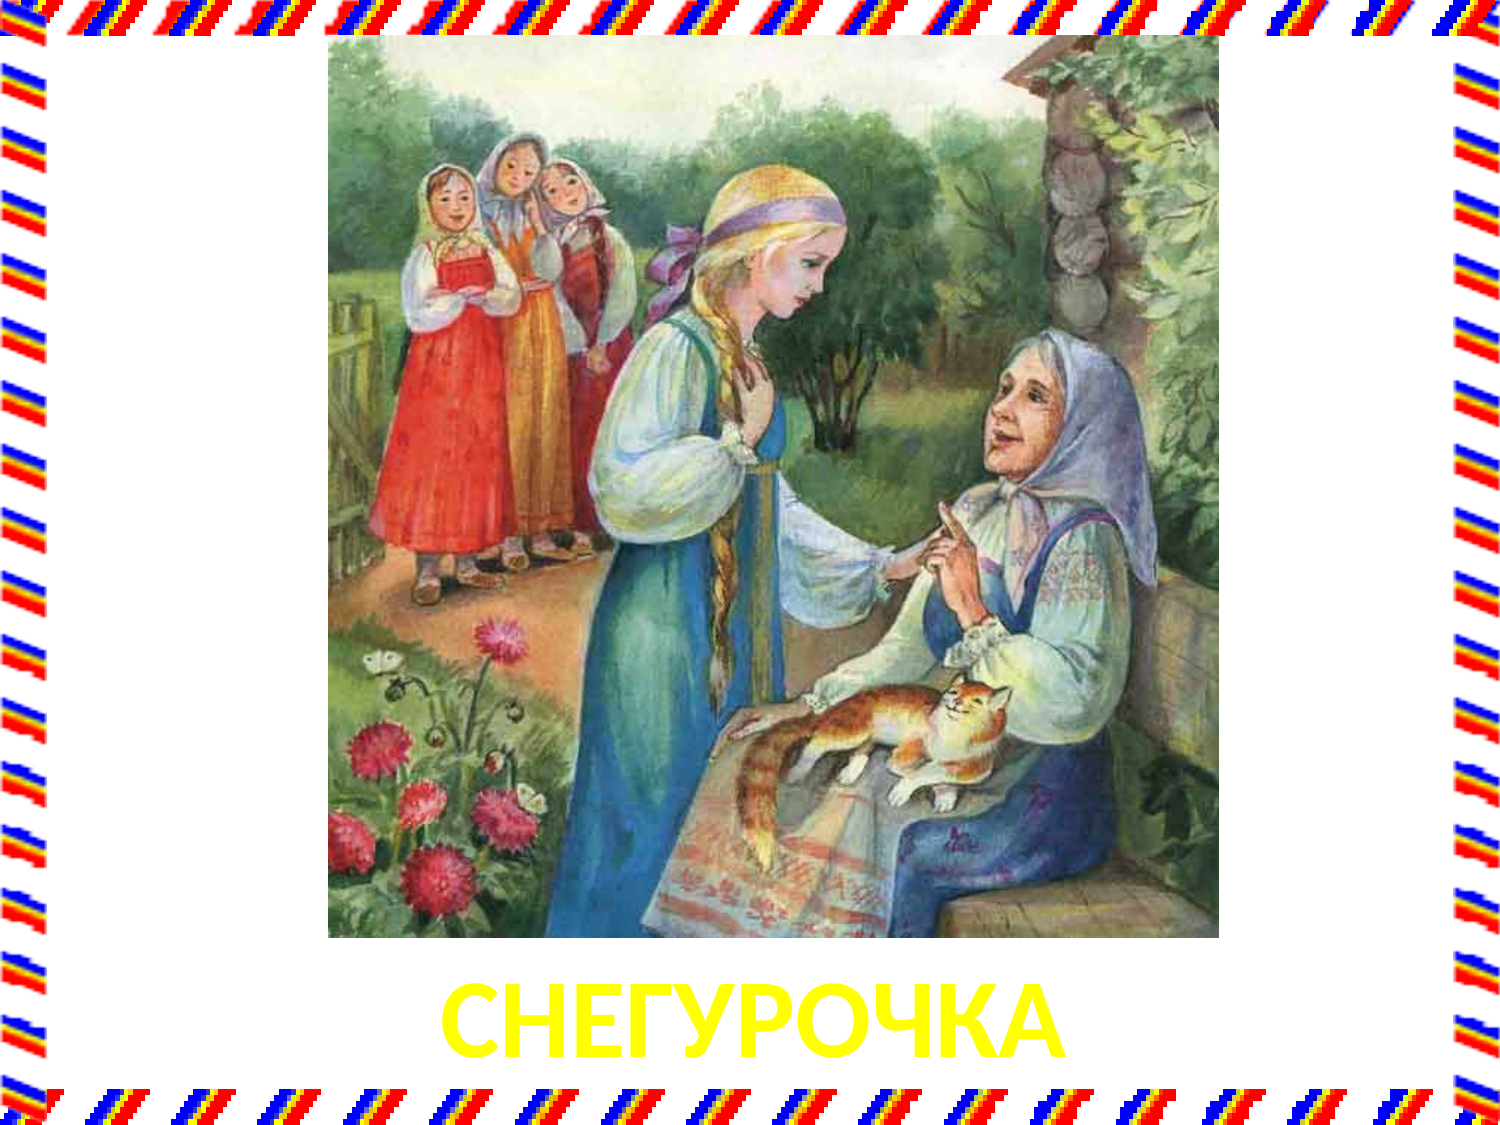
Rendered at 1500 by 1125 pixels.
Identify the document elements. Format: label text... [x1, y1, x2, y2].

text_box СНЕГУРОЧКА [425, 938, 1083, 1088]
picture [0, 0, 1500, 1125]
